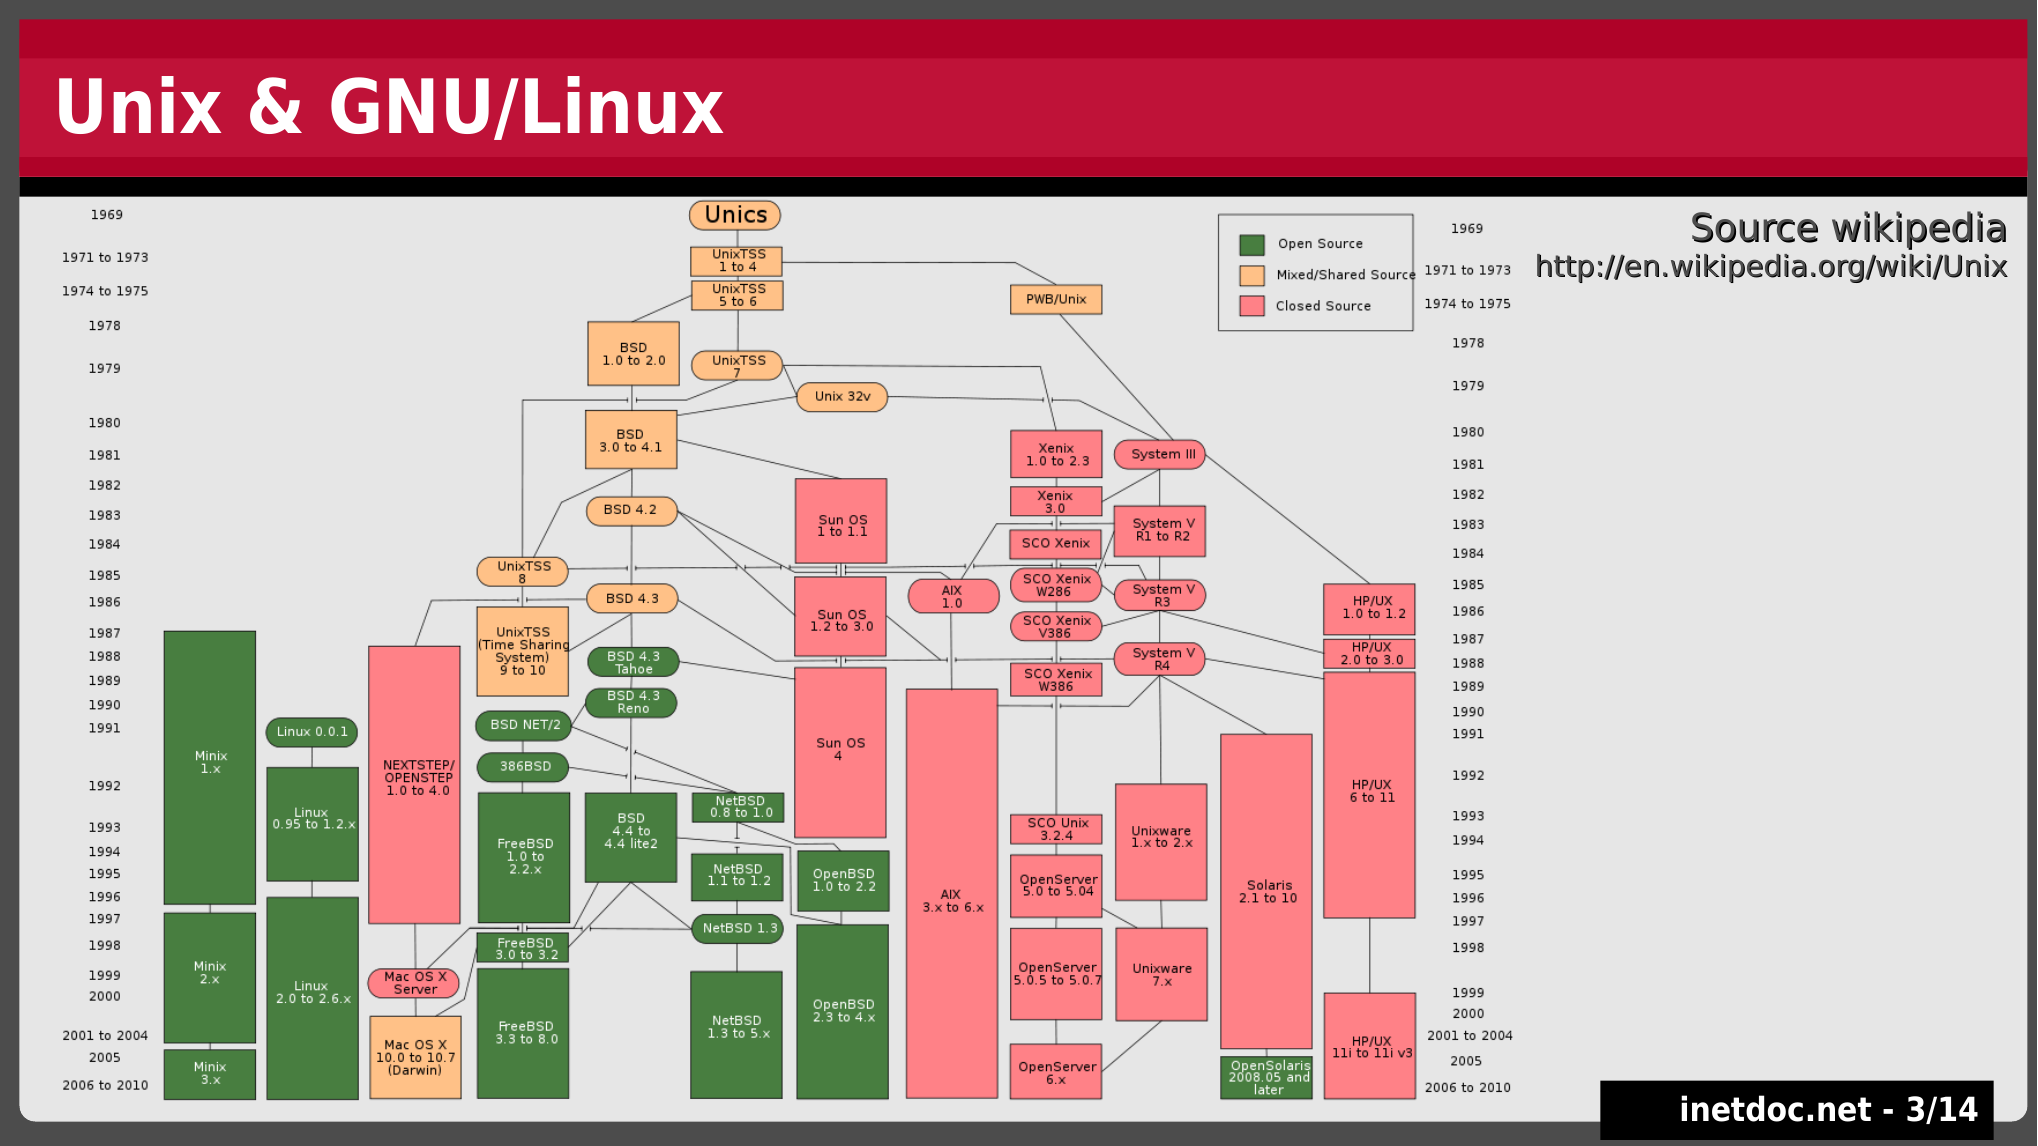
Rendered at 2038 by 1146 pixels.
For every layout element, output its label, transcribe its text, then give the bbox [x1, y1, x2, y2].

text_box [19, 157, 2028, 197]
text_box Source wikipedia http://en.wikipedia.org/wiki/Unix [19, 197, 2028, 1122]
text_box inetdoc.net - <numéro>/14 [1600, 1080, 1994, 1140]
text_box Unix & GNU/Linux [19, 59, 2028, 157]
picture [46, 188, 1524, 1121]
text_box [19, 19, 2028, 59]
